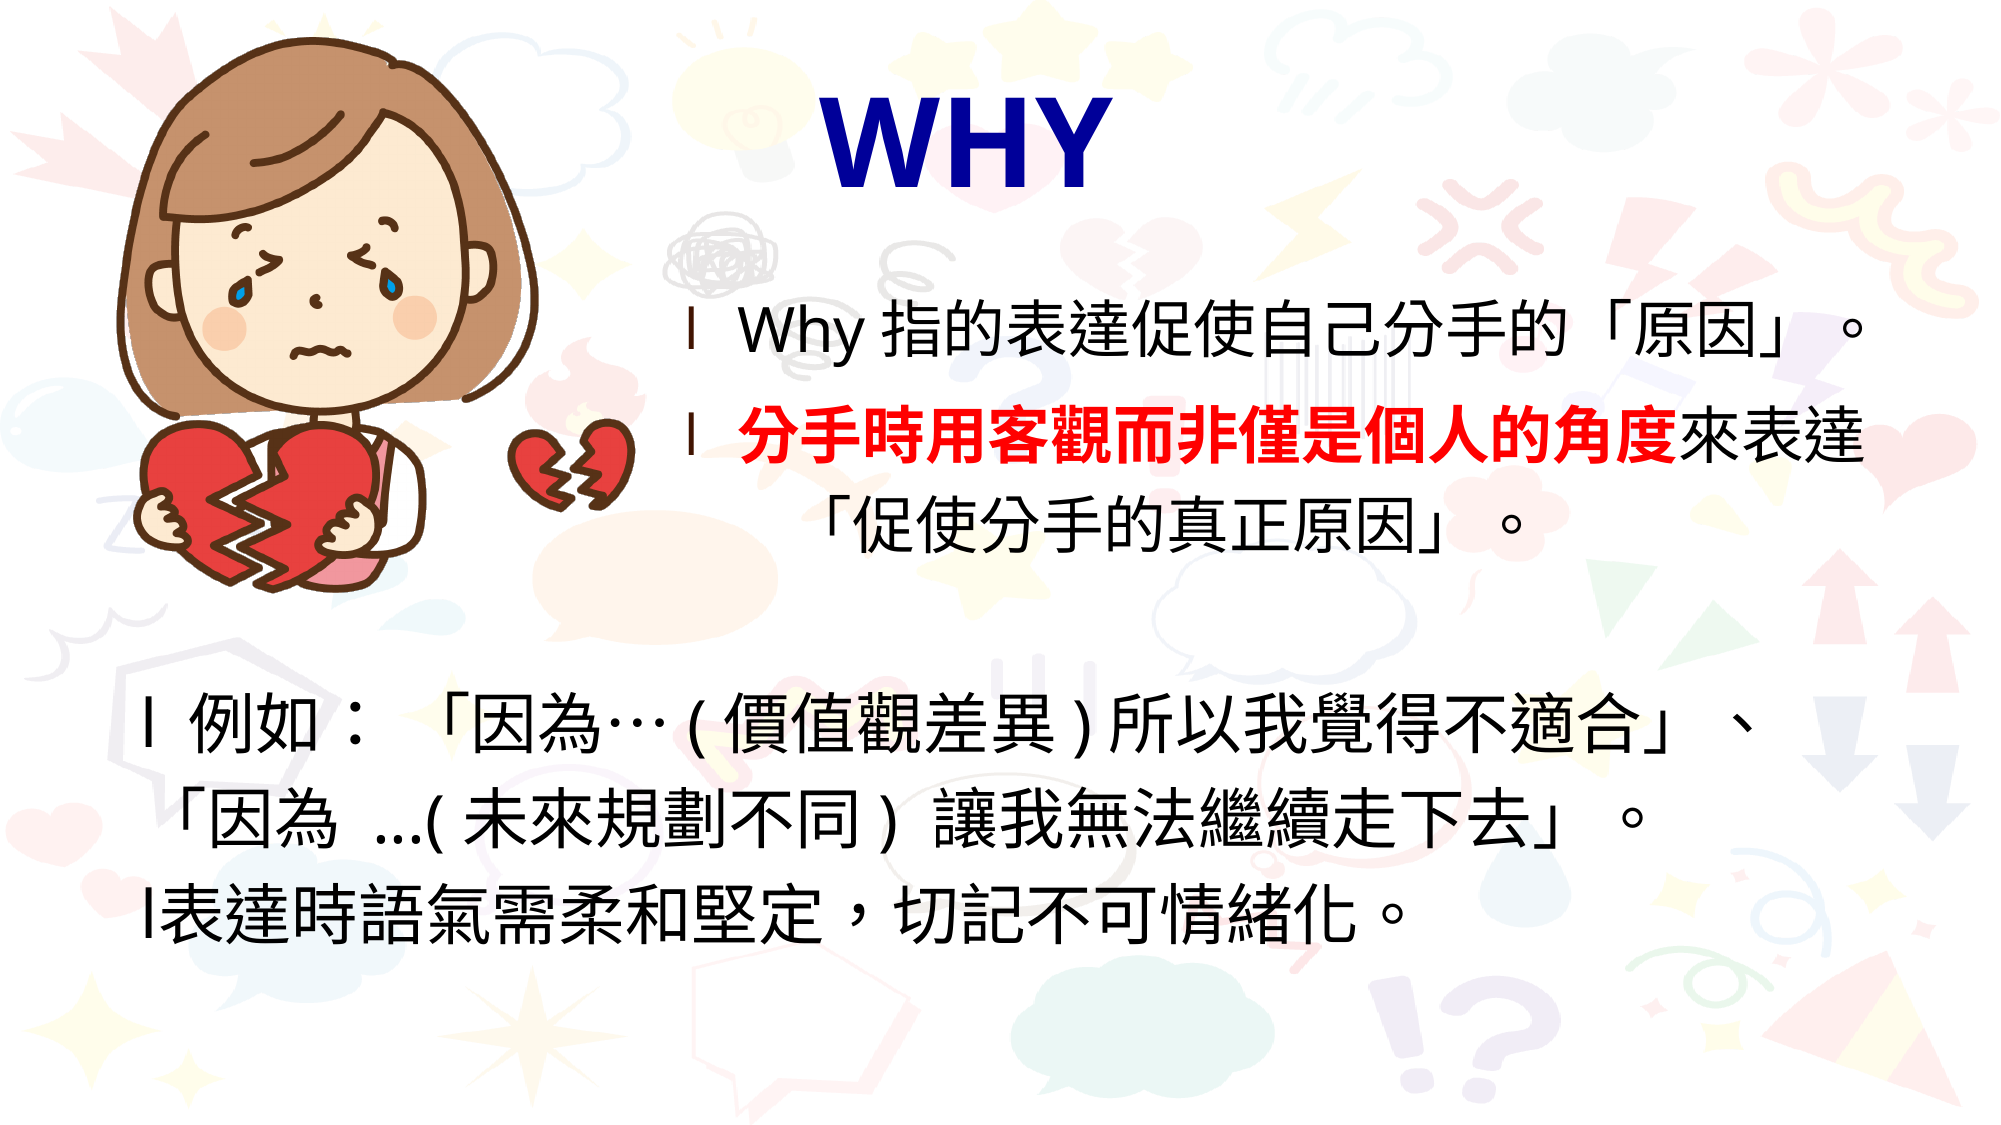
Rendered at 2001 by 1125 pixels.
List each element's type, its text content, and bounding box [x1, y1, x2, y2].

text_box Why [804, 55, 1129, 220]
list Why指的表達促使自己分手的「原因」。 分手時用客觀而非僅是個人的角度來表達「促使分手的真正原因」。 [669, 267, 1955, 658]
text_box 例如： 「因為…(價值觀差異)所以我覺得不適合」、 「因為 ...(未來規劃不同) 讓我無法繼續走下去」。 表達時語氣需柔和堅定，切記不可情緒化。 [126, 658, 1919, 961]
picture [90, 30, 655, 598]
